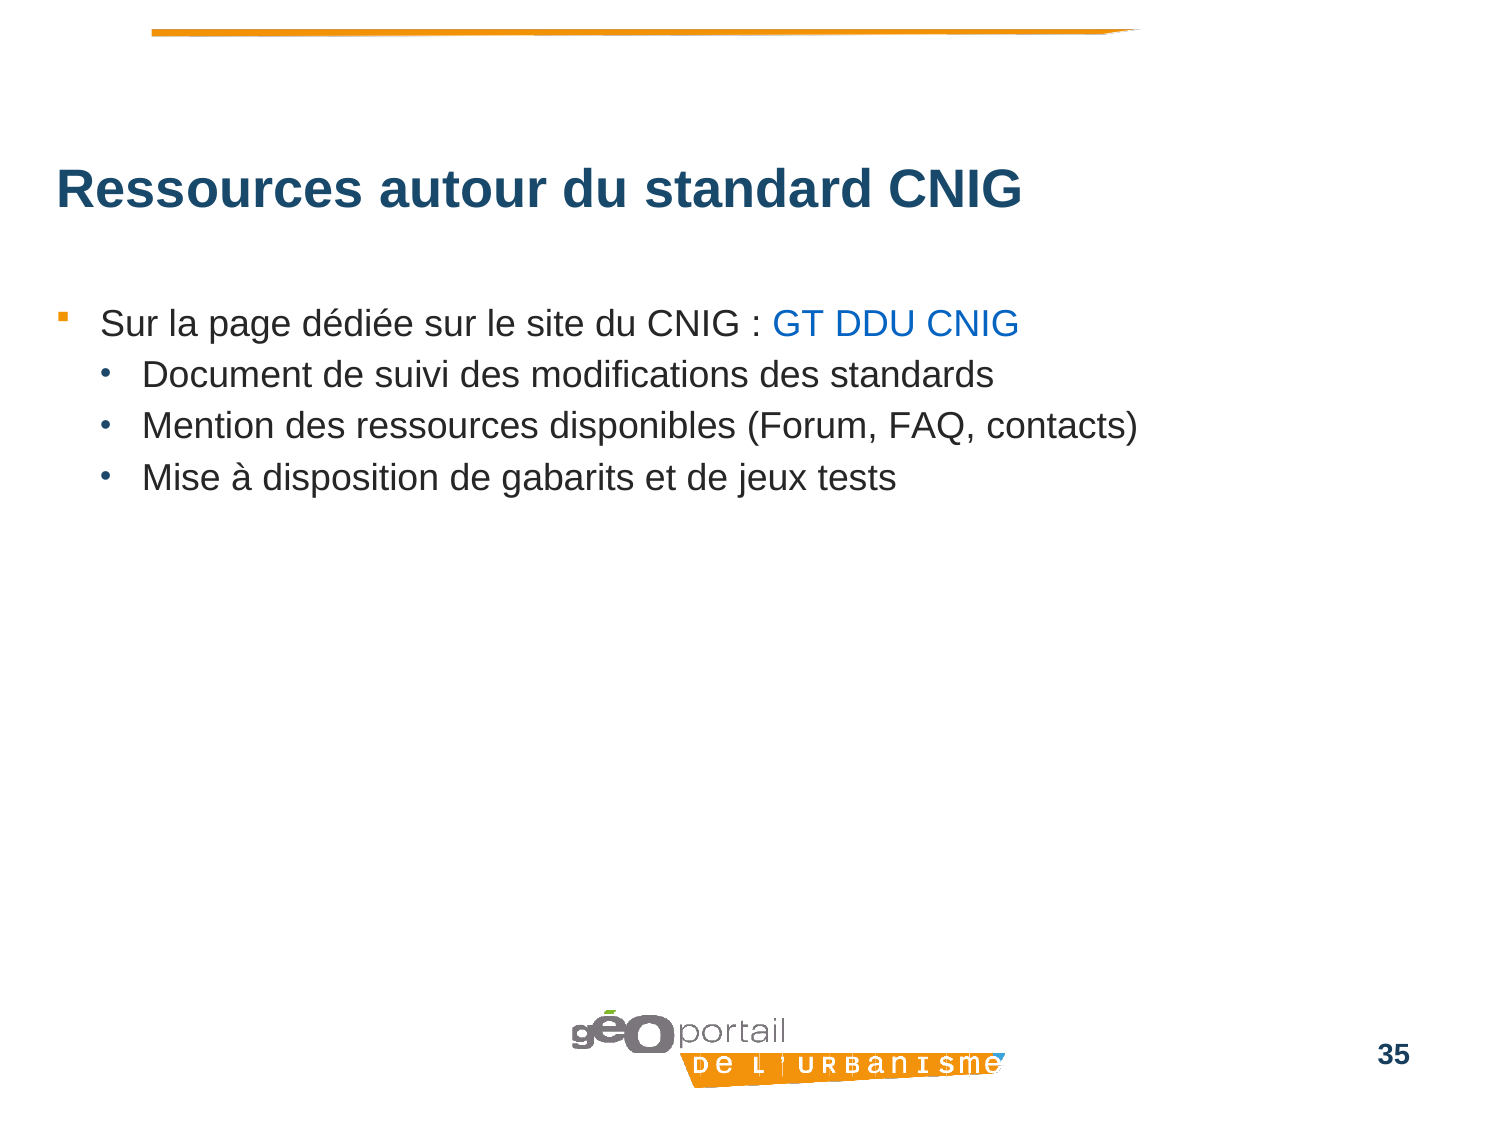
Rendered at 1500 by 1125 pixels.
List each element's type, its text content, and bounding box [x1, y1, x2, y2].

picture [536, 989, 1037, 1125]
text_box <numéro> [1249, 1026, 1426, 1081]
title Ressources autour du standard CNIG [41, 104, 1459, 268]
text_box Sur la page dédiée sur le site du CNIG : GT DDU CNIG Document de suivi des modifications des standards Mention des ressources disponibles (Forum, FAQ, contacts) Mise à disposition de gabarits et de jeux tests [41, 291, 1392, 989]
